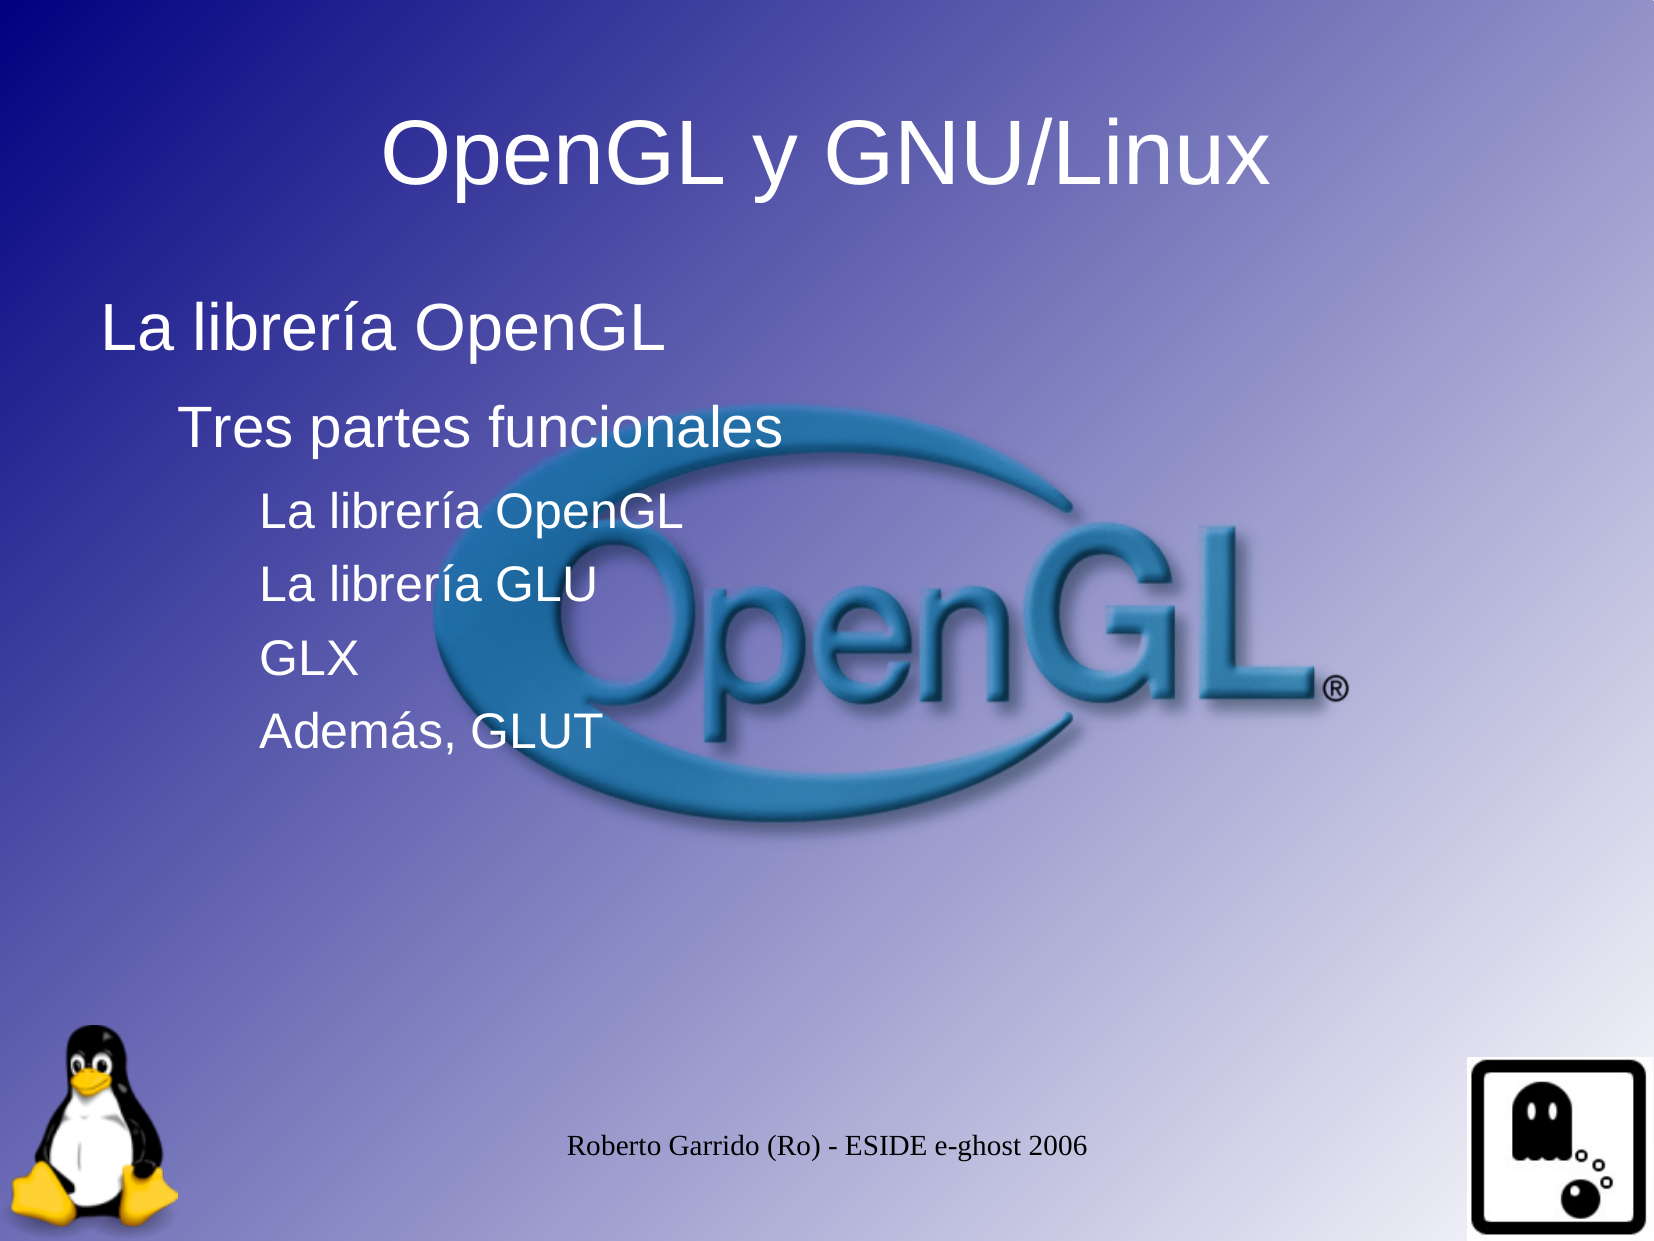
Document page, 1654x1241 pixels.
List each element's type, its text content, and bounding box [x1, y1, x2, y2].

title OpenGL y GNU/Linux [82, 49, 1571, 257]
picture [0, 1025, 178, 1241]
picture [1467, 1057, 1654, 1241]
list La librería OpenGL Tres partes funcionales La librería OpenGL La librería GLU GLX Además, GLUT [82, 290, 1571, 1109]
